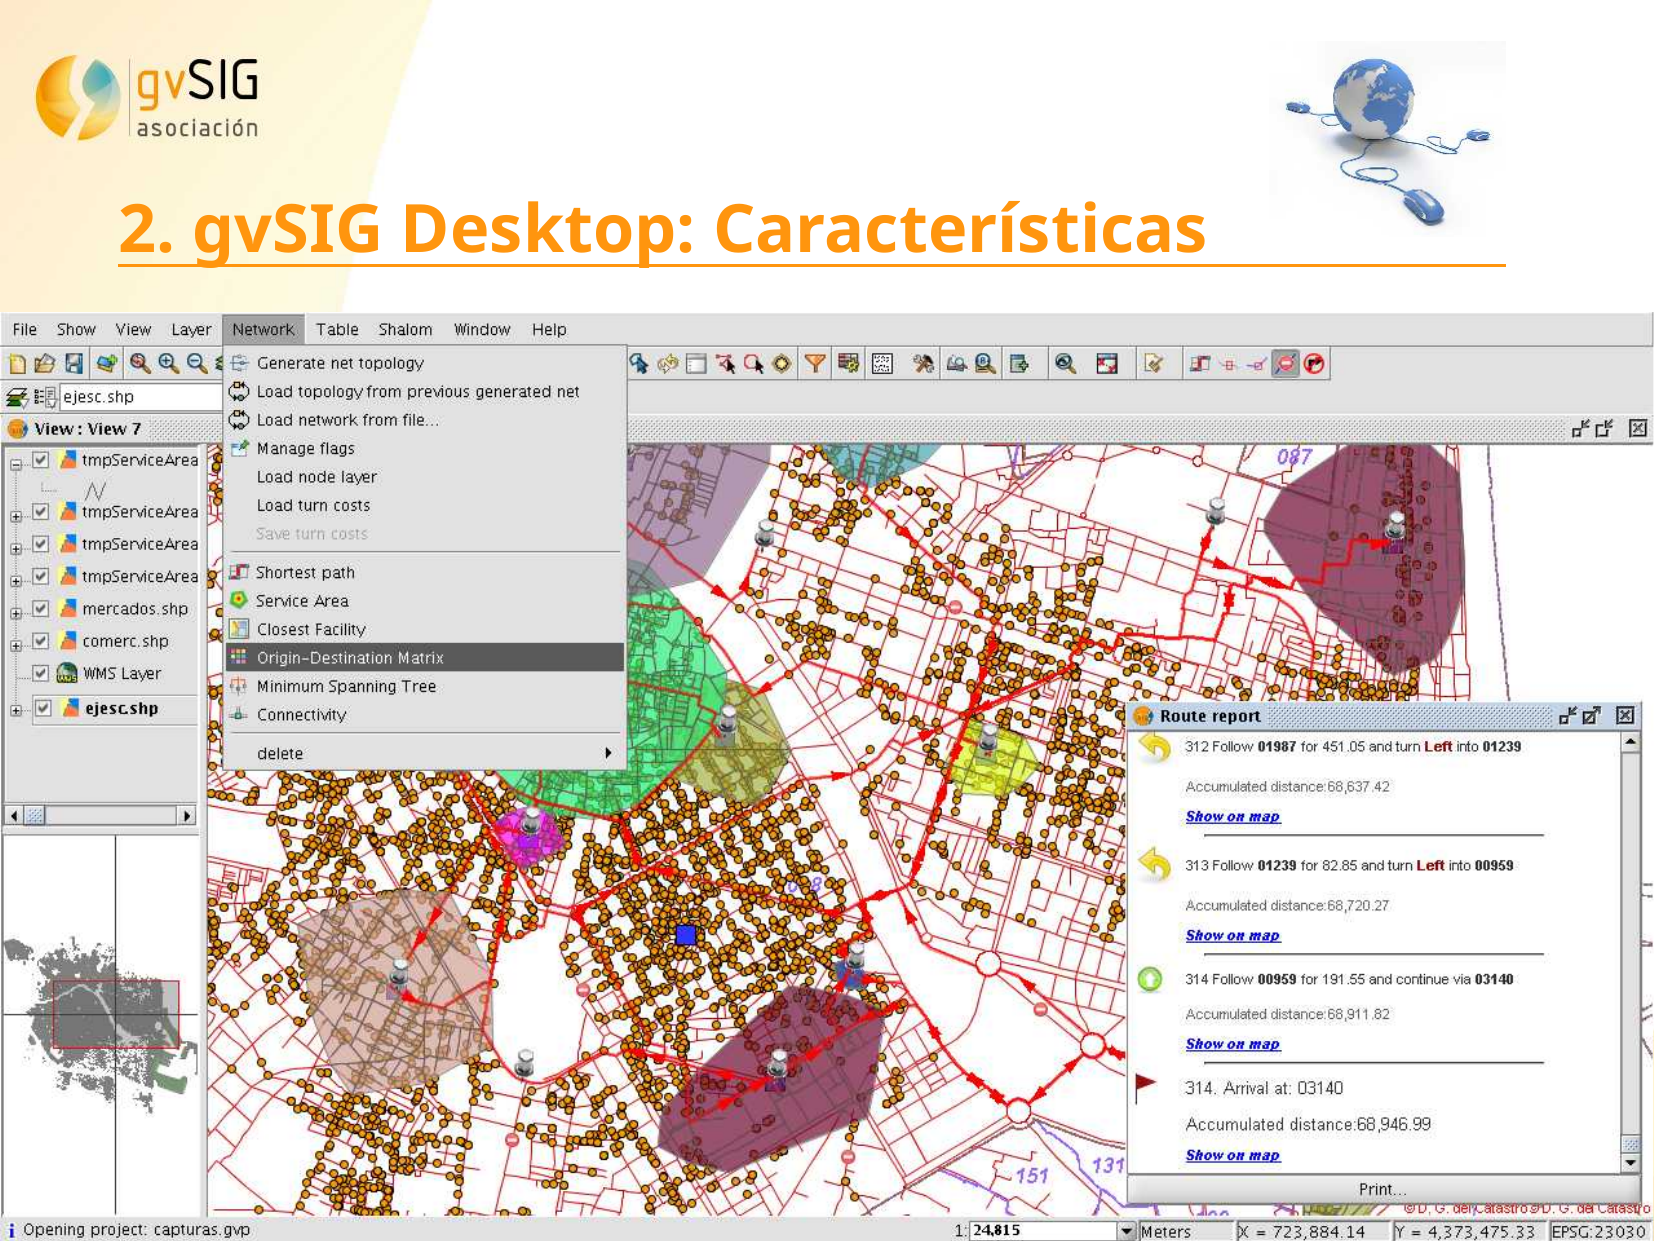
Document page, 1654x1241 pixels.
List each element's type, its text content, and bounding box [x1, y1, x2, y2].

picture [0, 0, 1654, 1241]
title 2. gvSIG Desktop: Características [118, 177, 1607, 276]
